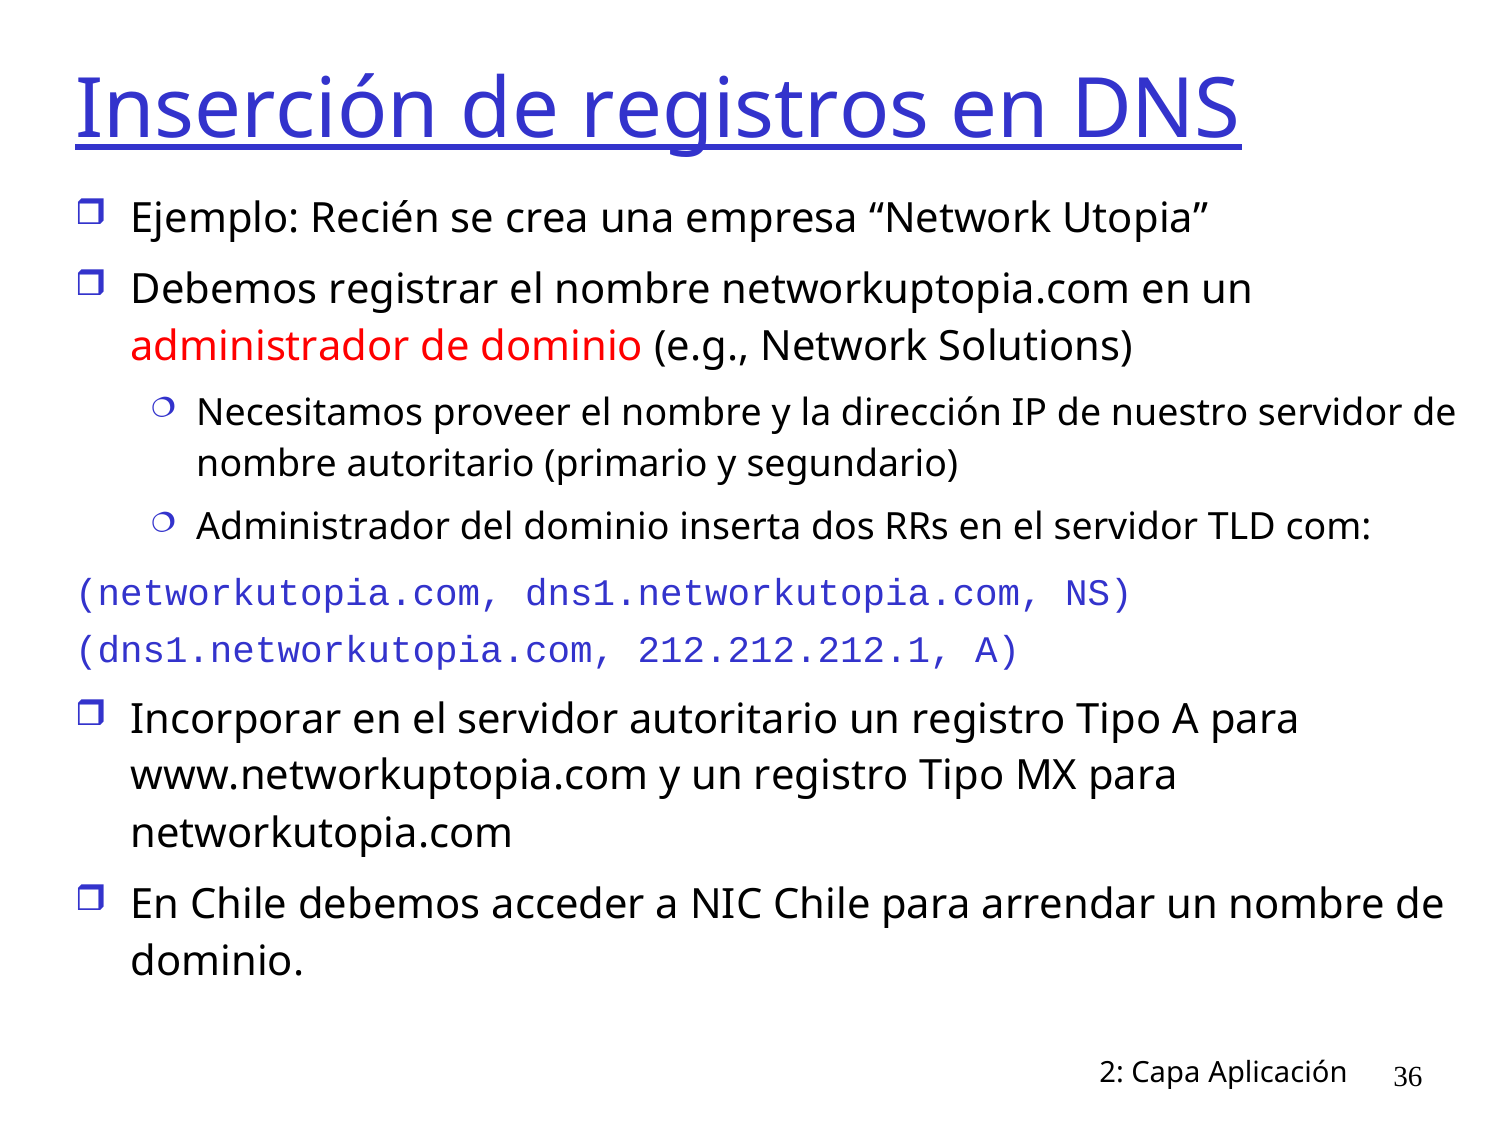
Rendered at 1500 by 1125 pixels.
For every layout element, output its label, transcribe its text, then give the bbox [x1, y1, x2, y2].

list Ejemplo: Recién se crea una empresa “Network Utopia” Debemos registrar el nombre networkuptopia.com en un administrador de dominio (e.g., Network Solutions)‏ Necesitamos proveer el nombre y la dirección IP de nuestro servidor de nombre autoritario (primario y segundario)‏ Administrador del dominio inserta dos RRs en el servidor TLD com: (networkutopia.com, dns1.networkutopia.com, NS)‏ (dns1.networkutopia.com, 212.212.212.1, A) Incorporar en el servidor autoritario un registro Tipo A para www.networkuptopia.com y un registro Tipo MX para networkutopia.com En Chile debemos acceder a NIC Chile para arrendar un nombre de dominio. [75, 187, 1471, 1025]
title Inserción de registros en DNS [75, 23, 1426, 187]
